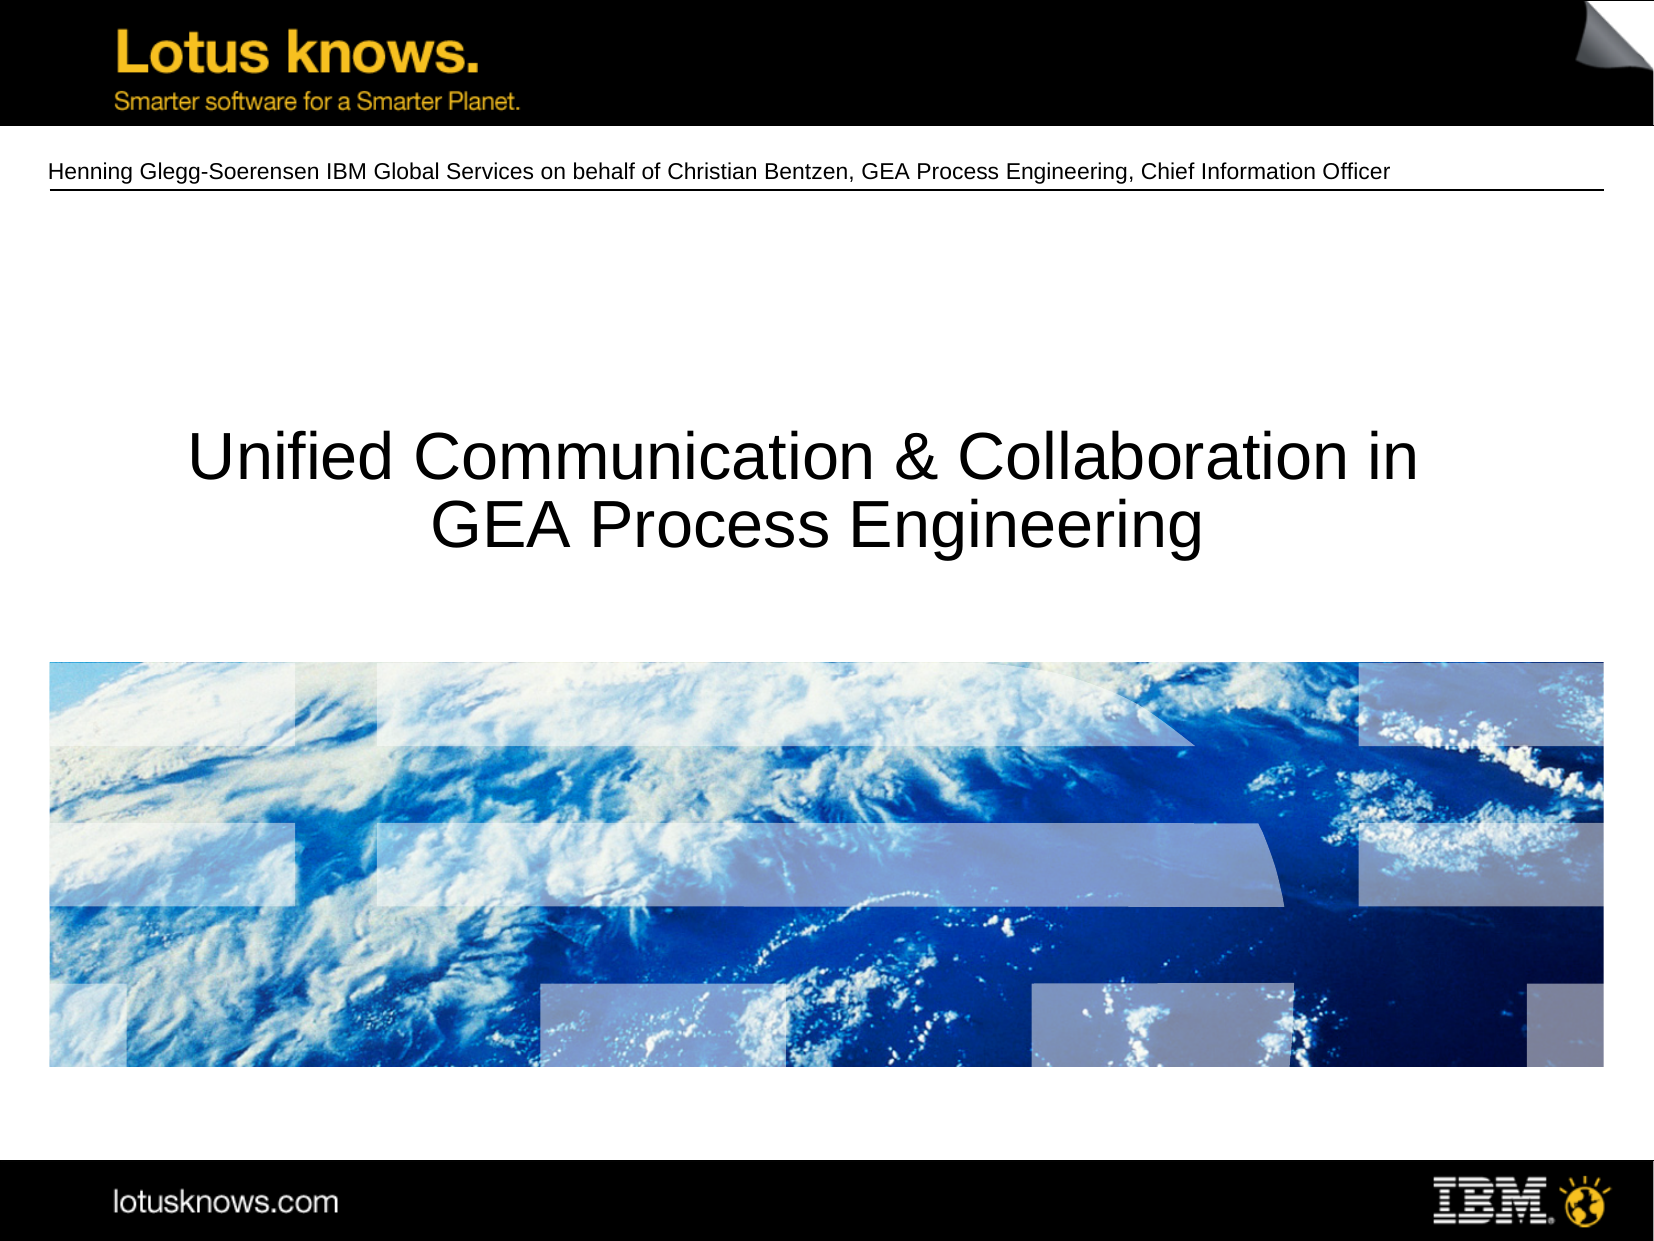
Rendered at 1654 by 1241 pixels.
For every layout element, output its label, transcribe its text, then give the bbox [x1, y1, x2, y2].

text_box Henning Glegg-Soerensen IBM Global Services on behalf of Christian Bentzen, GEA Process Engineering, Chief Information Officer [32, 126, 1438, 192]
picture [0, 0, 1654, 126]
picture [49, 662, 1604, 1067]
picture [0, 1160, 1654, 1241]
title Unified Communication & Collaboration in GEA Process Engineering [172, 395, 1552, 569]
